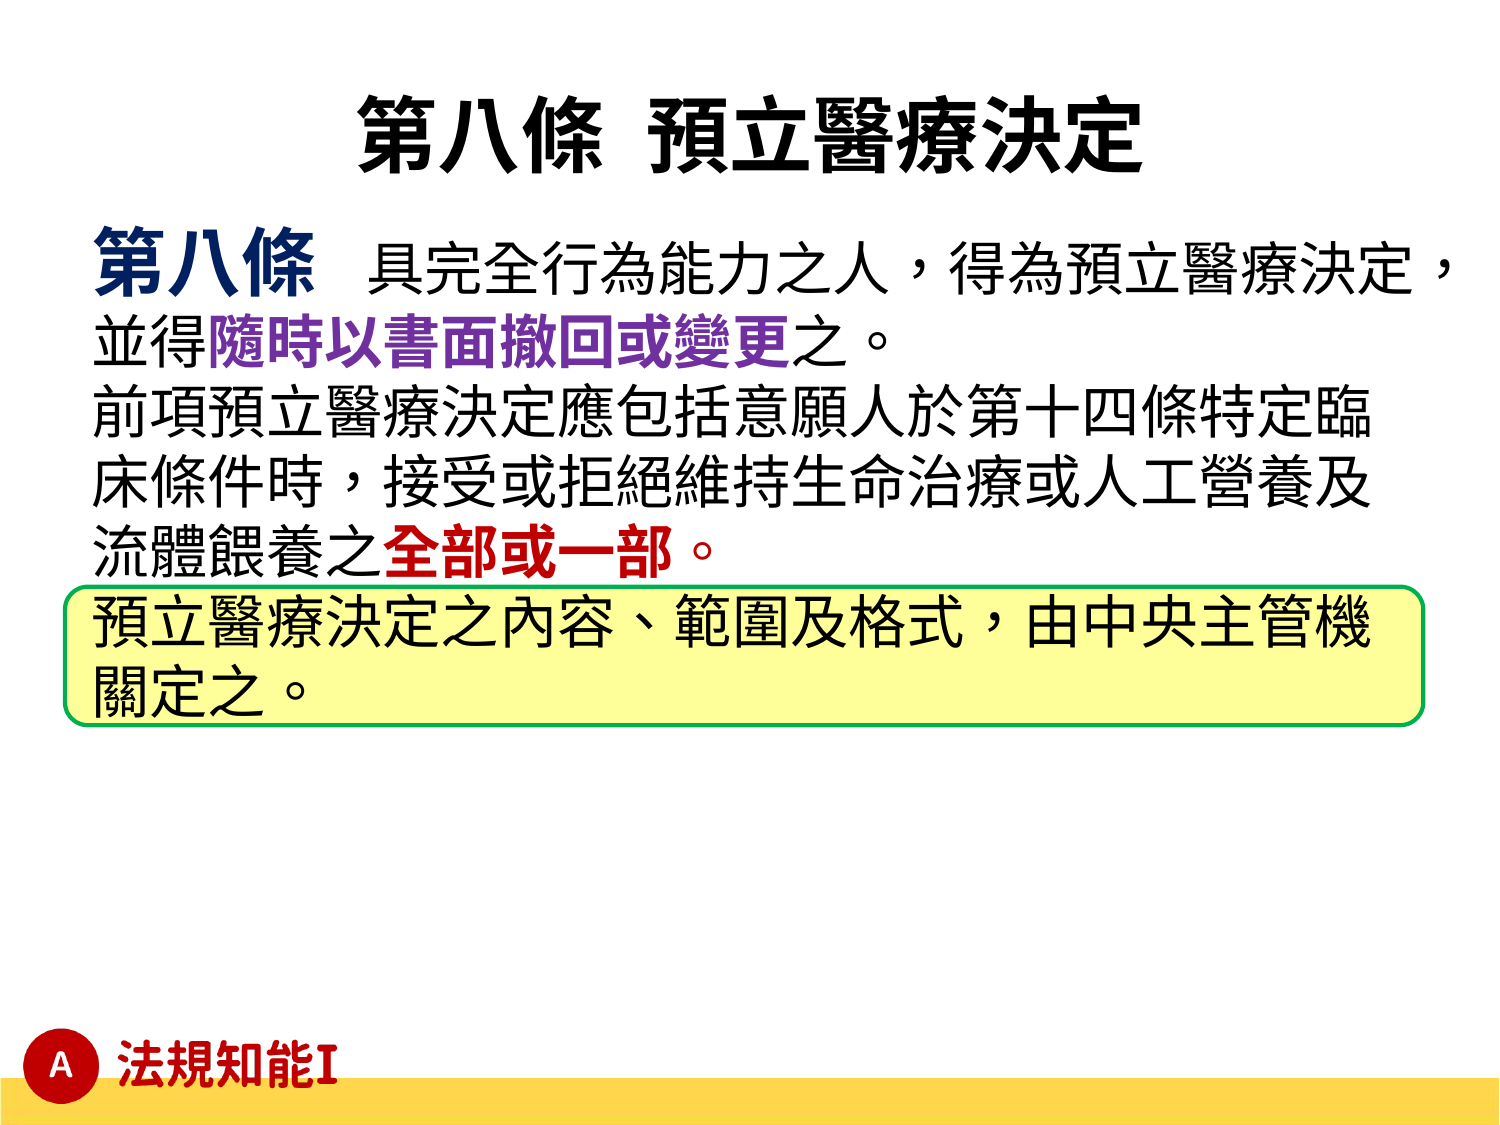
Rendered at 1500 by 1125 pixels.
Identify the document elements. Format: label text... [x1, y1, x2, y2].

picture [0, 1019, 1500, 1125]
text_box [64, 590, 76, 722]
text_box 第八條 具完全行為能力之人，得為預立醫療決定，並得隨時以書面撤回或變更之。 前項預立醫療決定應包括意願人於第十四條特定臨床條件時，接受或拒絕維持生命治療或人工營養及流體餵養之全部或一部。 預立醫療決定之內容、範圍及格式，由中央主管機關定之。 [76, 208, 1438, 733]
title 第八條 預立醫療決定 [83, 75, 1417, 191]
